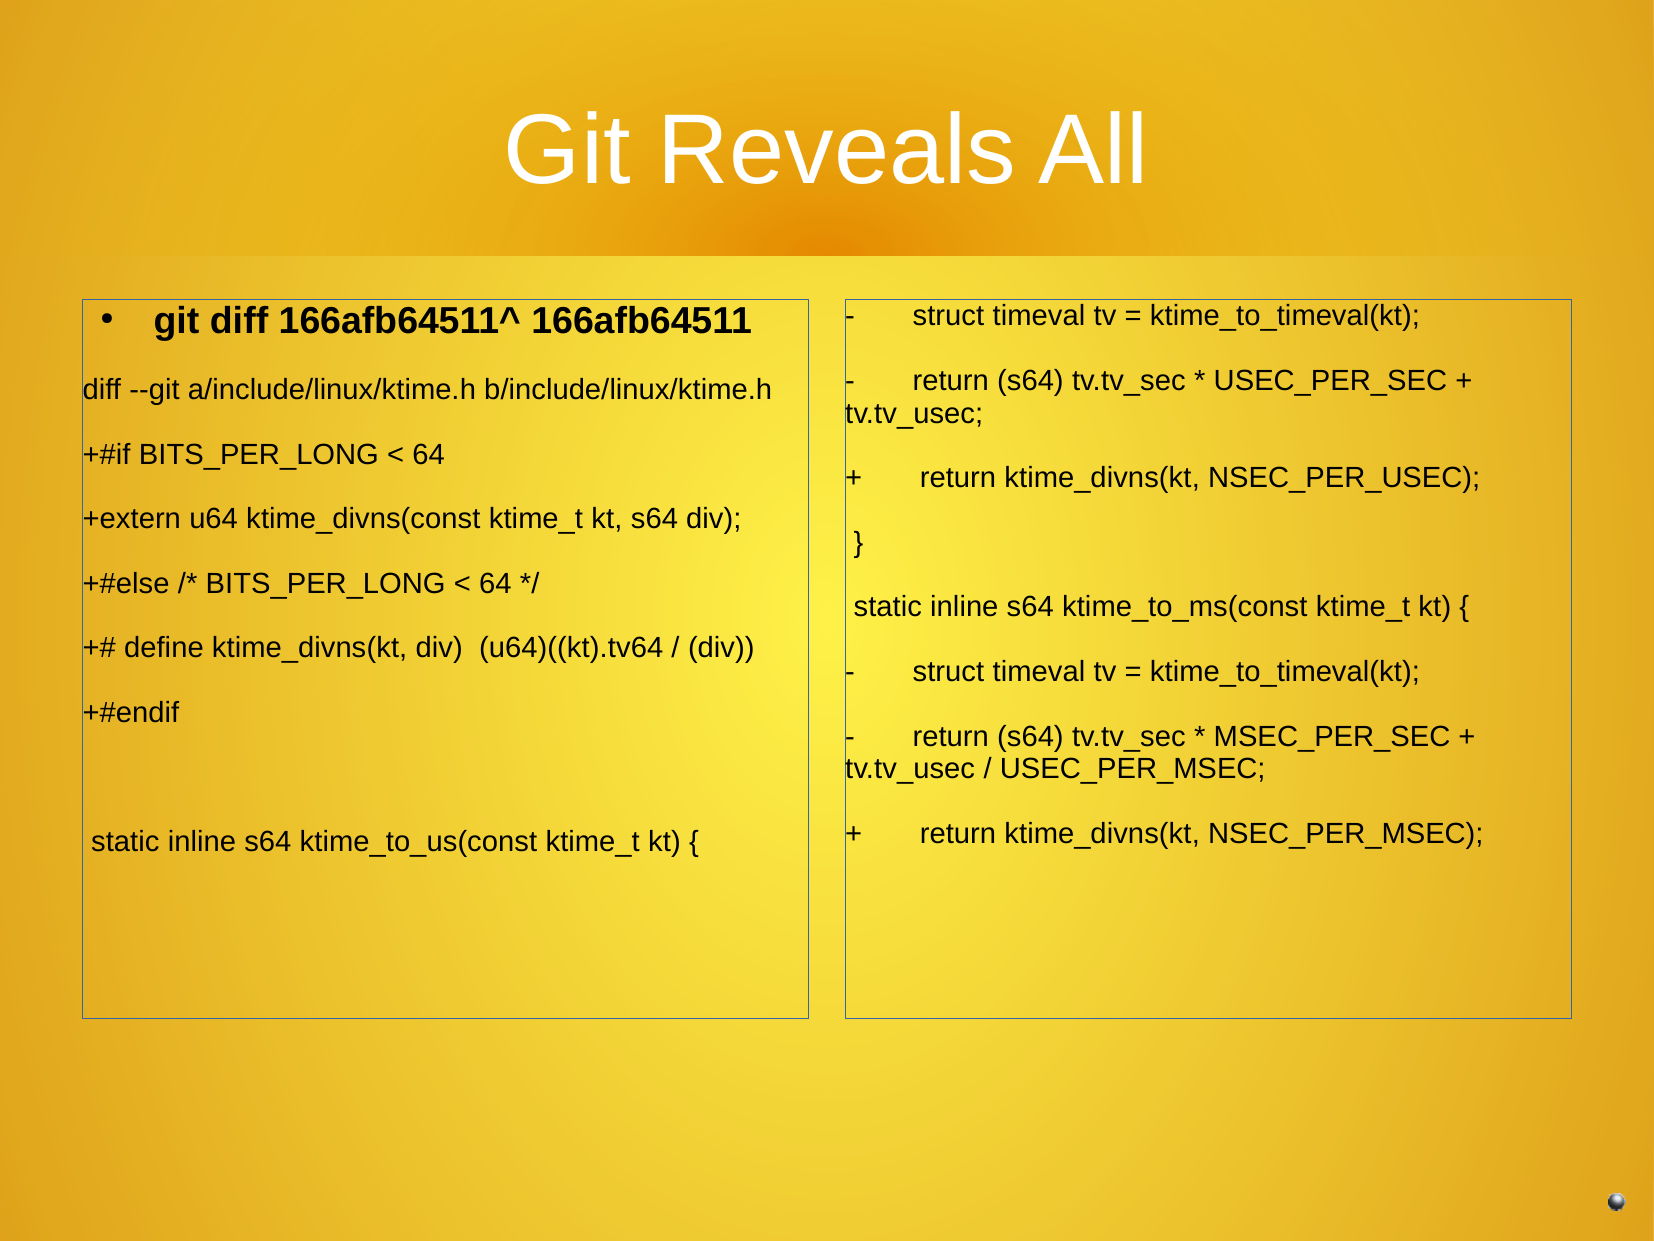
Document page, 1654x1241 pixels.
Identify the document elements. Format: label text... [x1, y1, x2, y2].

list - struct timeval tv = ktime_to_timeval(kt); - return (s64) tv.tv_sec * USEC_PER_SEC + tv.tv_usec; + return ktime_divns(kt, NSEC_PER_USEC); } static inline s64 ktime_to_ms(const ktime_t kt) { - struct timeval tv = ktime_to_timeval(kt); - return (s64) tv.tv_sec * MSEC_PER_SEC + tv.tv_usec / USEC_PER_MSEC; + return ktime_divns(kt, NSEC_PER_MSEC); [845, 299, 1572, 1019]
title Git Reveals All [82, 47, 1571, 252]
picture [1608, 1193, 1626, 1211]
list git diff 166afb64511^ 166afb64511 diff --git a/include/linux/ktime.h b/include/linux/ktime.h +#if BITS_PER_LONG < 64 +extern u64 ktime_divns(const ktime_t kt, s64 div); +#else /* BITS_PER_LONG < 64 */ +# define ktime_divns(kt, div) (u64)((kt).tv64 / (div)) +#endif static inline s64 ktime_to_us(const ktime_t kt) { [82, 299, 809, 1019]
